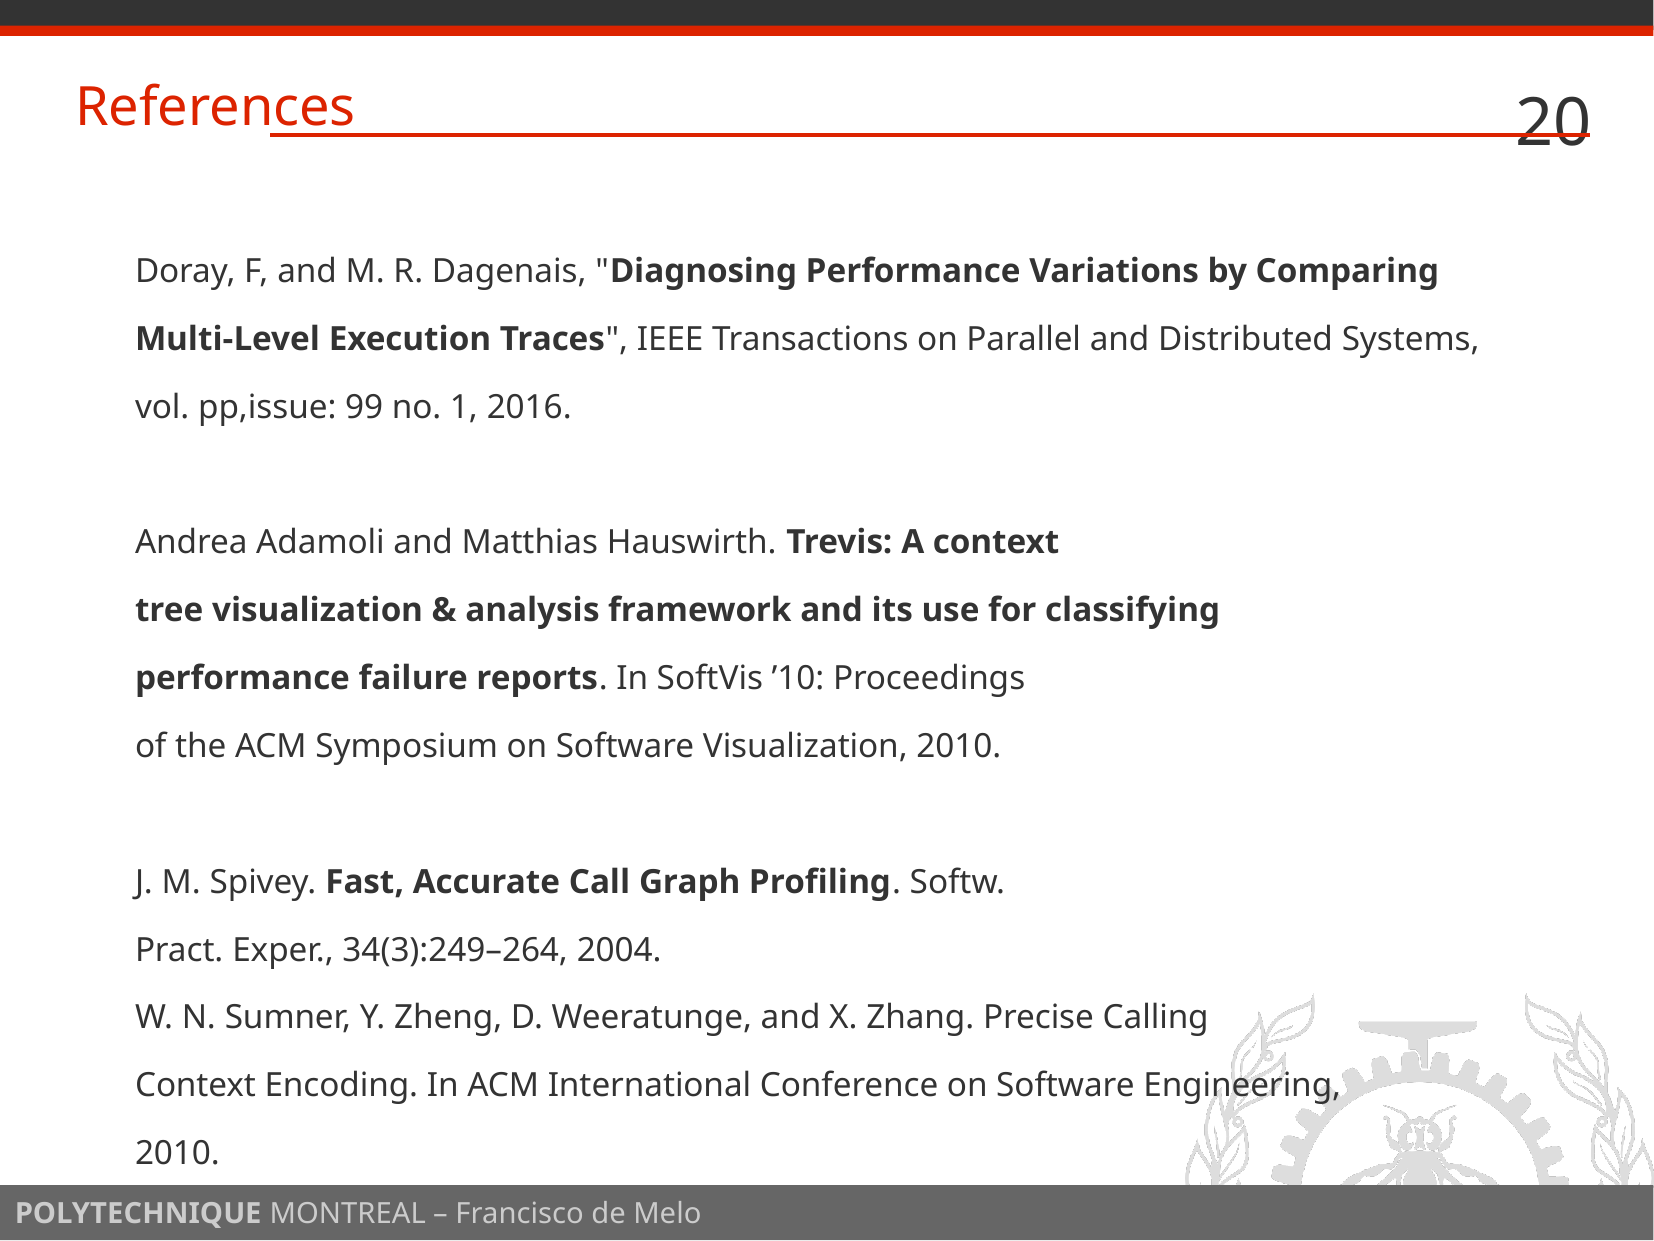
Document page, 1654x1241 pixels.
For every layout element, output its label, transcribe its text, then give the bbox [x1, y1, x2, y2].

text_box Doray, F, and M. R. Dagenais, "Diagnosing Performance Variations by Comparing Multi-Level Execution Traces", IEEE Transactions on Parallel and Distributed Systems, vol. pp,issue: 99 no. 1, 2016. Andrea Adamoli and Matthias Hauswirth. Trevis: A context tree visualization & analysis framework and its use for classifying performance failure reports. In SoftVis ’10: Proceedings of the ACM Symposium on Software Visualization, 2010. J. M. Spivey. Fast, Accurate Call Graph Profiling. Softw. Pract. Exper., 34(3):249–264, 2004. W. N. Sumner, Y. Zheng, D. Weeratunge, and X. Zhang. Precise Calling Context Encoding. In ACM International Conference on Software Engineering, 2010. [135, 237, 1531, 1099]
text_box [0, 0, 1654, 36]
text_box 20 [1515, 25, 1654, 168]
text_box POLYTECHNIQUE MONTREAL – Francisco de Melo [0, 1185, 1654, 1241]
text_box References [75, 35, 1471, 246]
picture [1185, 968, 1654, 1185]
